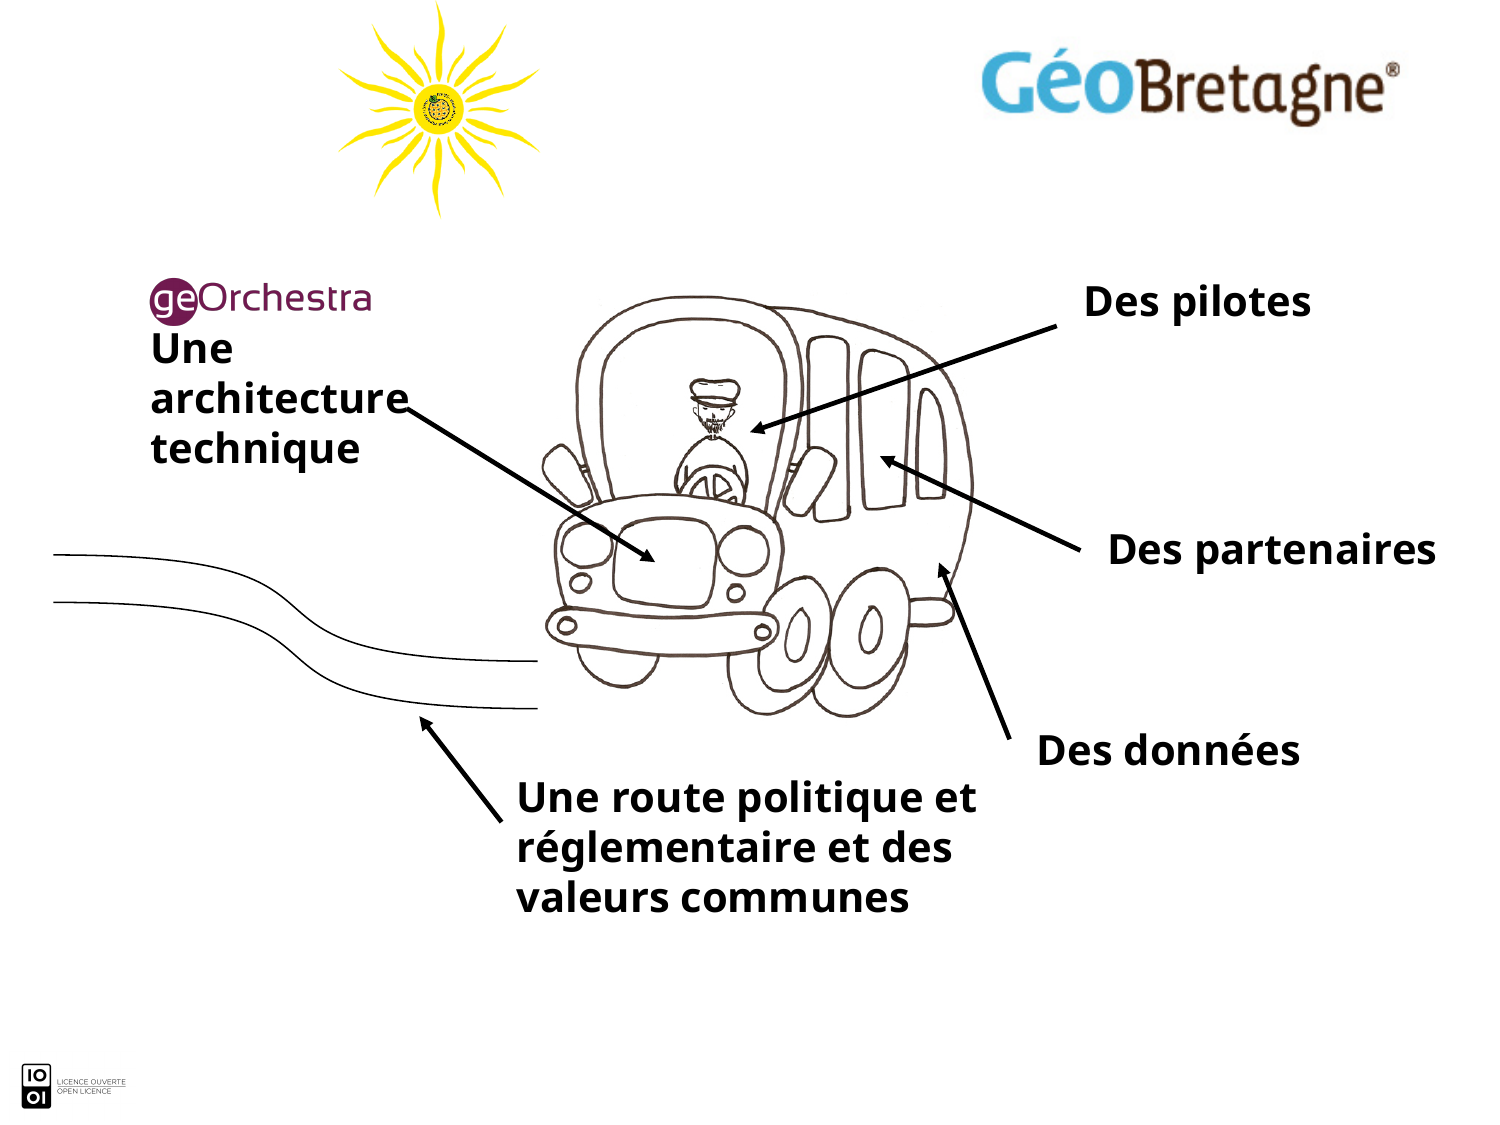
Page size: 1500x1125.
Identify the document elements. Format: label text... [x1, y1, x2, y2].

picture [135, 259, 384, 340]
text_box Une route politique et réglementaire et des valeurs communes [501, 763, 1043, 929]
picture [9, 1051, 136, 1121]
picture [537, 290, 975, 726]
text_box Des pilotes [1069, 267, 1435, 333]
picture [336, 0, 541, 221]
text_box Une architecture technique [135, 314, 502, 480]
picture [974, 30, 1412, 141]
text_box Des partenaires [1092, 515, 1459, 581]
text_box Des données [1021, 716, 1388, 782]
text_box Des données [1046, 740, 1058, 760]
